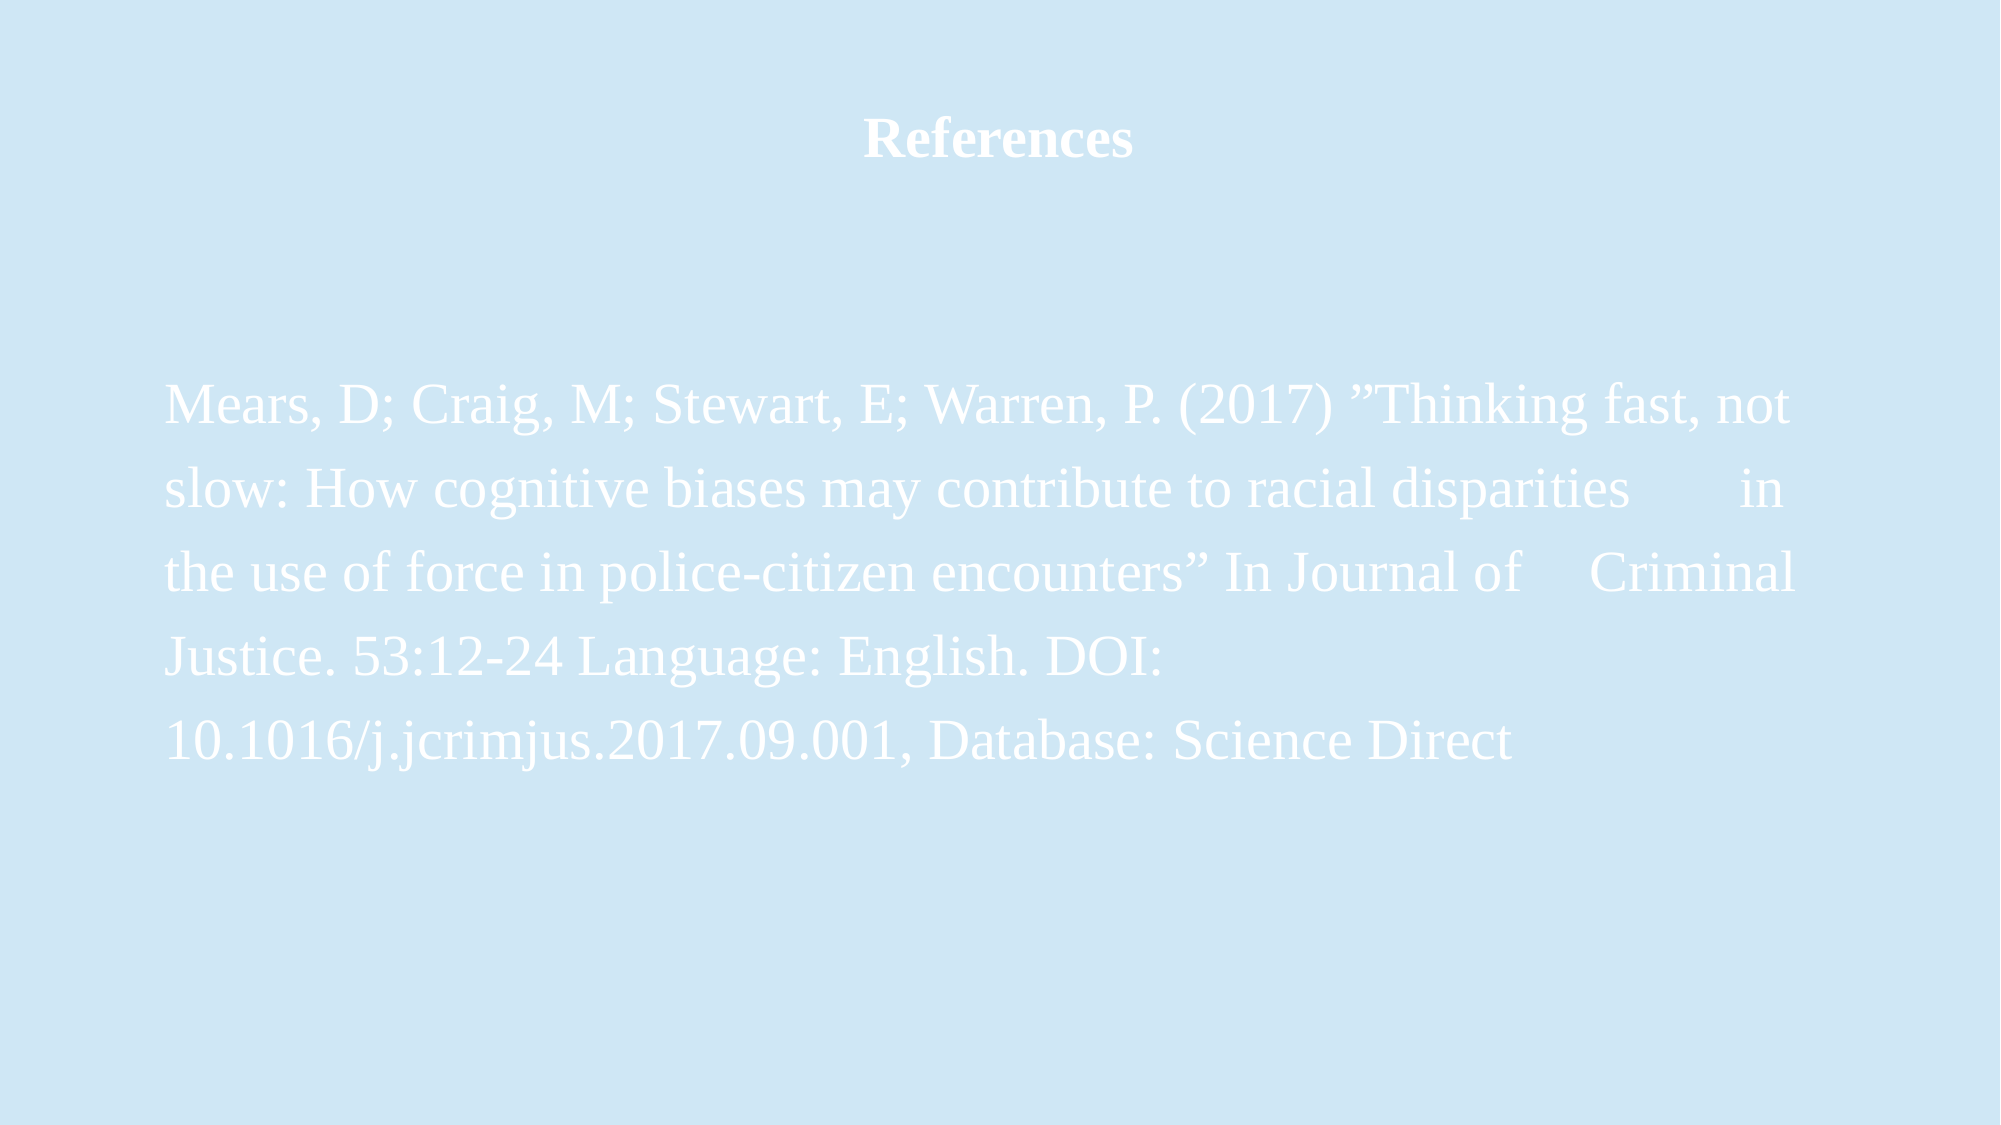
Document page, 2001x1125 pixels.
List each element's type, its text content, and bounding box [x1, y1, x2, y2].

list Mears, D; Craig, M; Stewart, E; Warren, P. (2017) ”Thinking fast, not slow: How cognitive biases may contribute to racial disparities in the use of force in police-citizen encounters” In Journal of Criminal Justice. 53:12-24 Language: English. DOI: 10.1016/j.jcrimjus.2017.09.001, Database: Science Direct [149, 343, 1849, 950]
title References [149, 99, 1849, 318]
